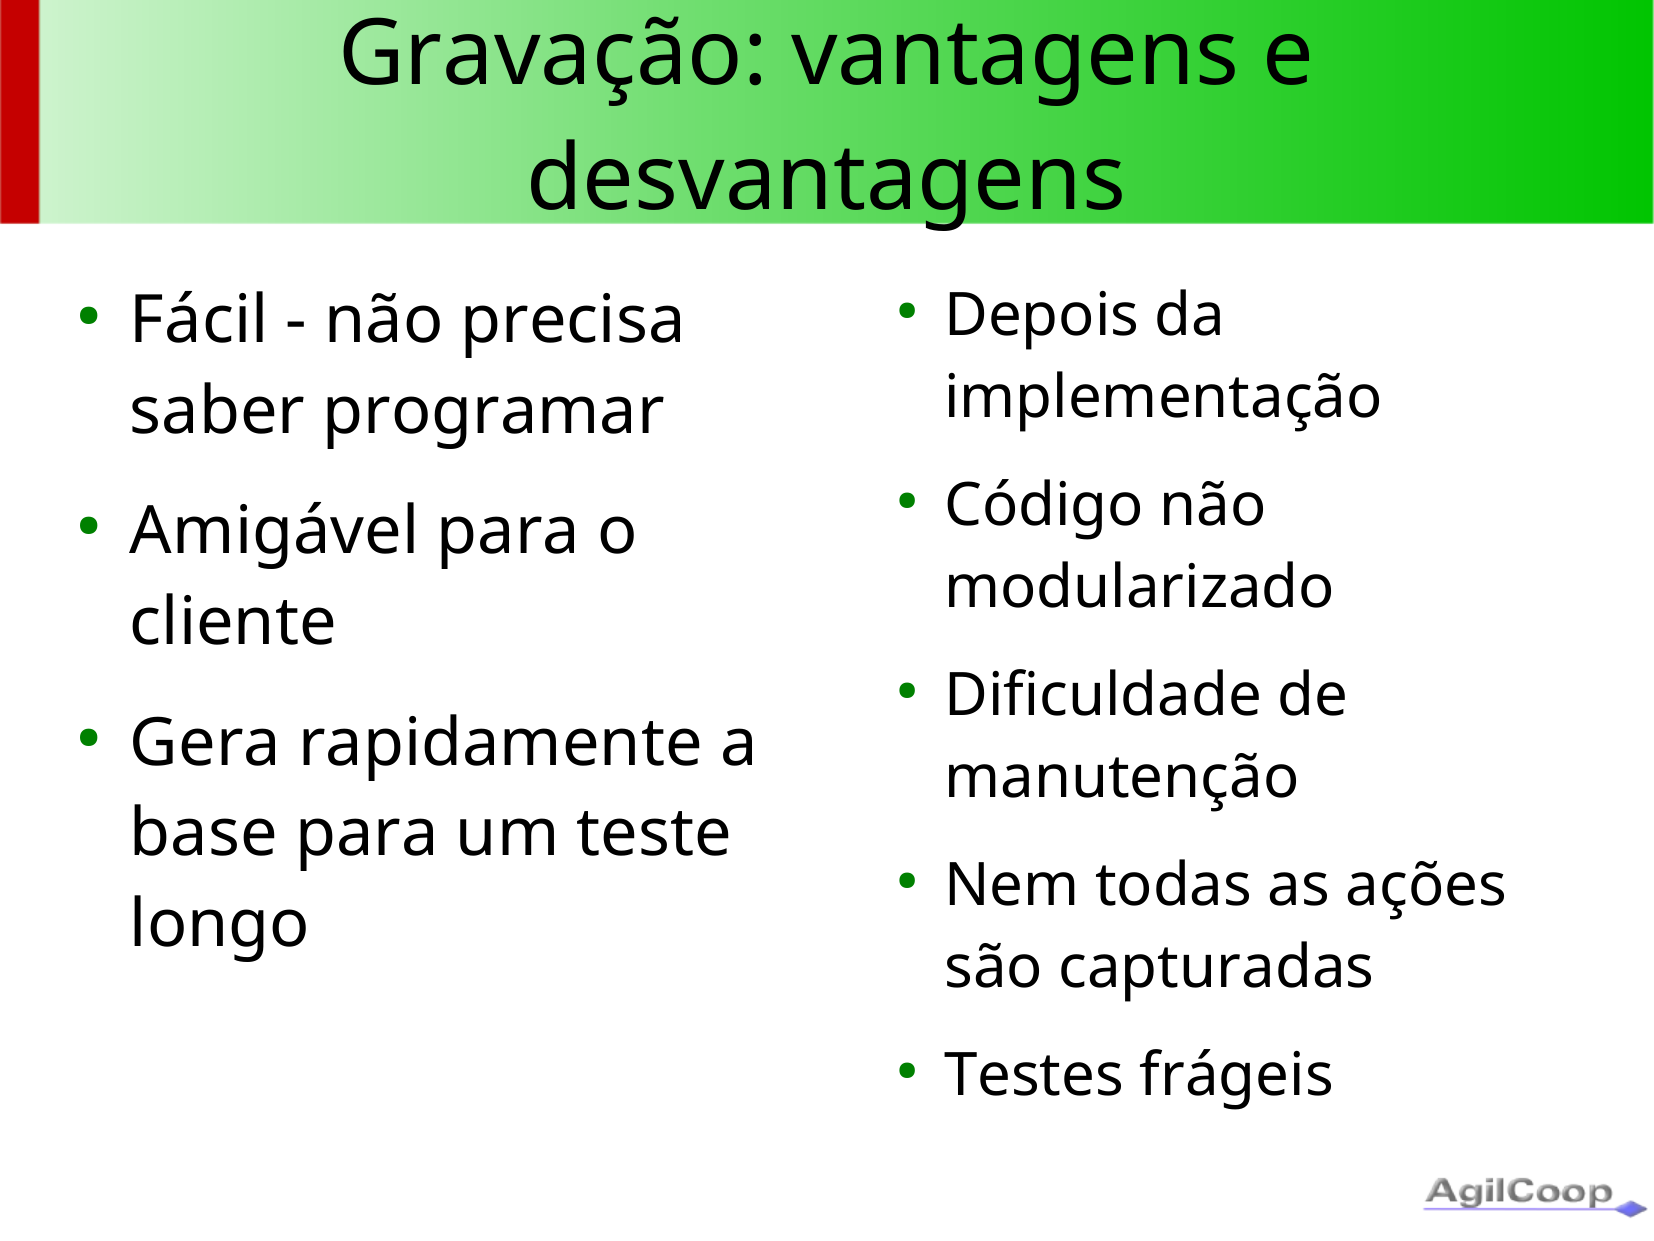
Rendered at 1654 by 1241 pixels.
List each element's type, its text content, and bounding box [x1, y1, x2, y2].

picture [0, 0, 1654, 1241]
title Gravação: vantagens e desvantagens [82, 8, 1571, 216]
list Fácil - não precisa saber programar Amigável para o cliente Gera rapidamente a base para um teste longo [59, 271, 786, 1123]
list Depois da implementação Código não modularizado Dificuldade de manutenção Nem todas as ações são capturadas Testes frágeis [880, 271, 1608, 1123]
